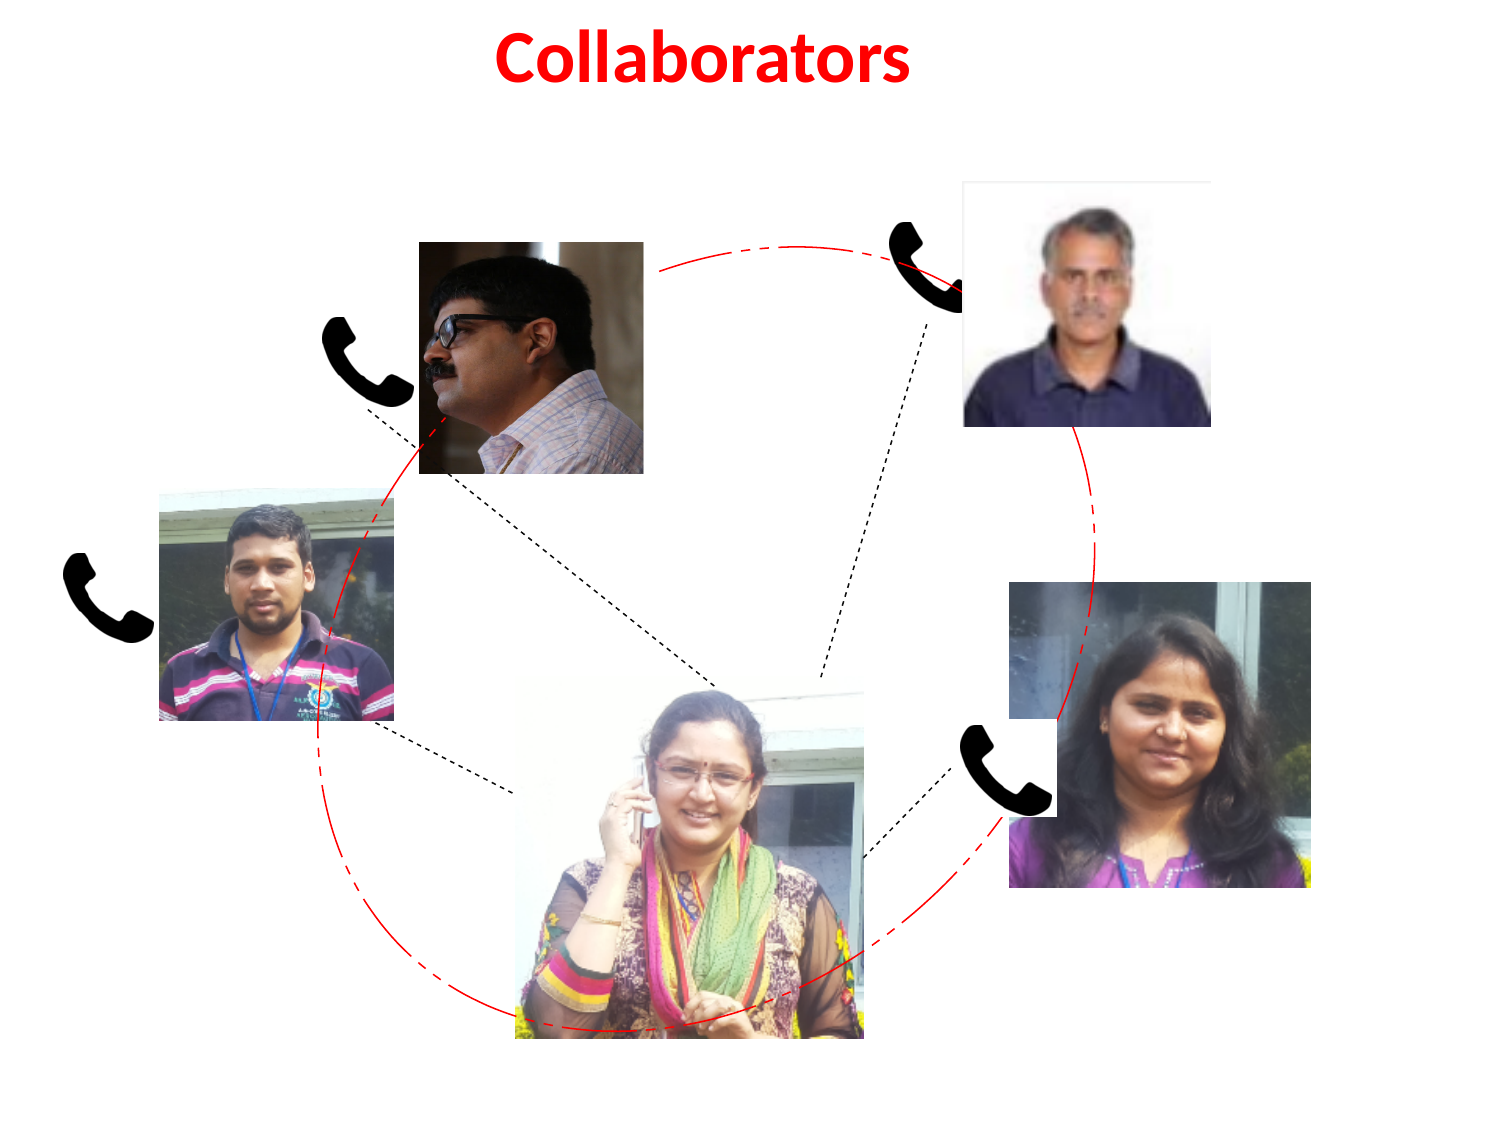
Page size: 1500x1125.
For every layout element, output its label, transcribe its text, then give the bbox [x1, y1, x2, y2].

picture [312, 242, 644, 474]
picture [53, 488, 394, 721]
picture [879, 181, 1211, 427]
picture [515, 676, 864, 1039]
text_box Collaborators [480, 0, 932, 107]
picture [950, 582, 1311, 888]
